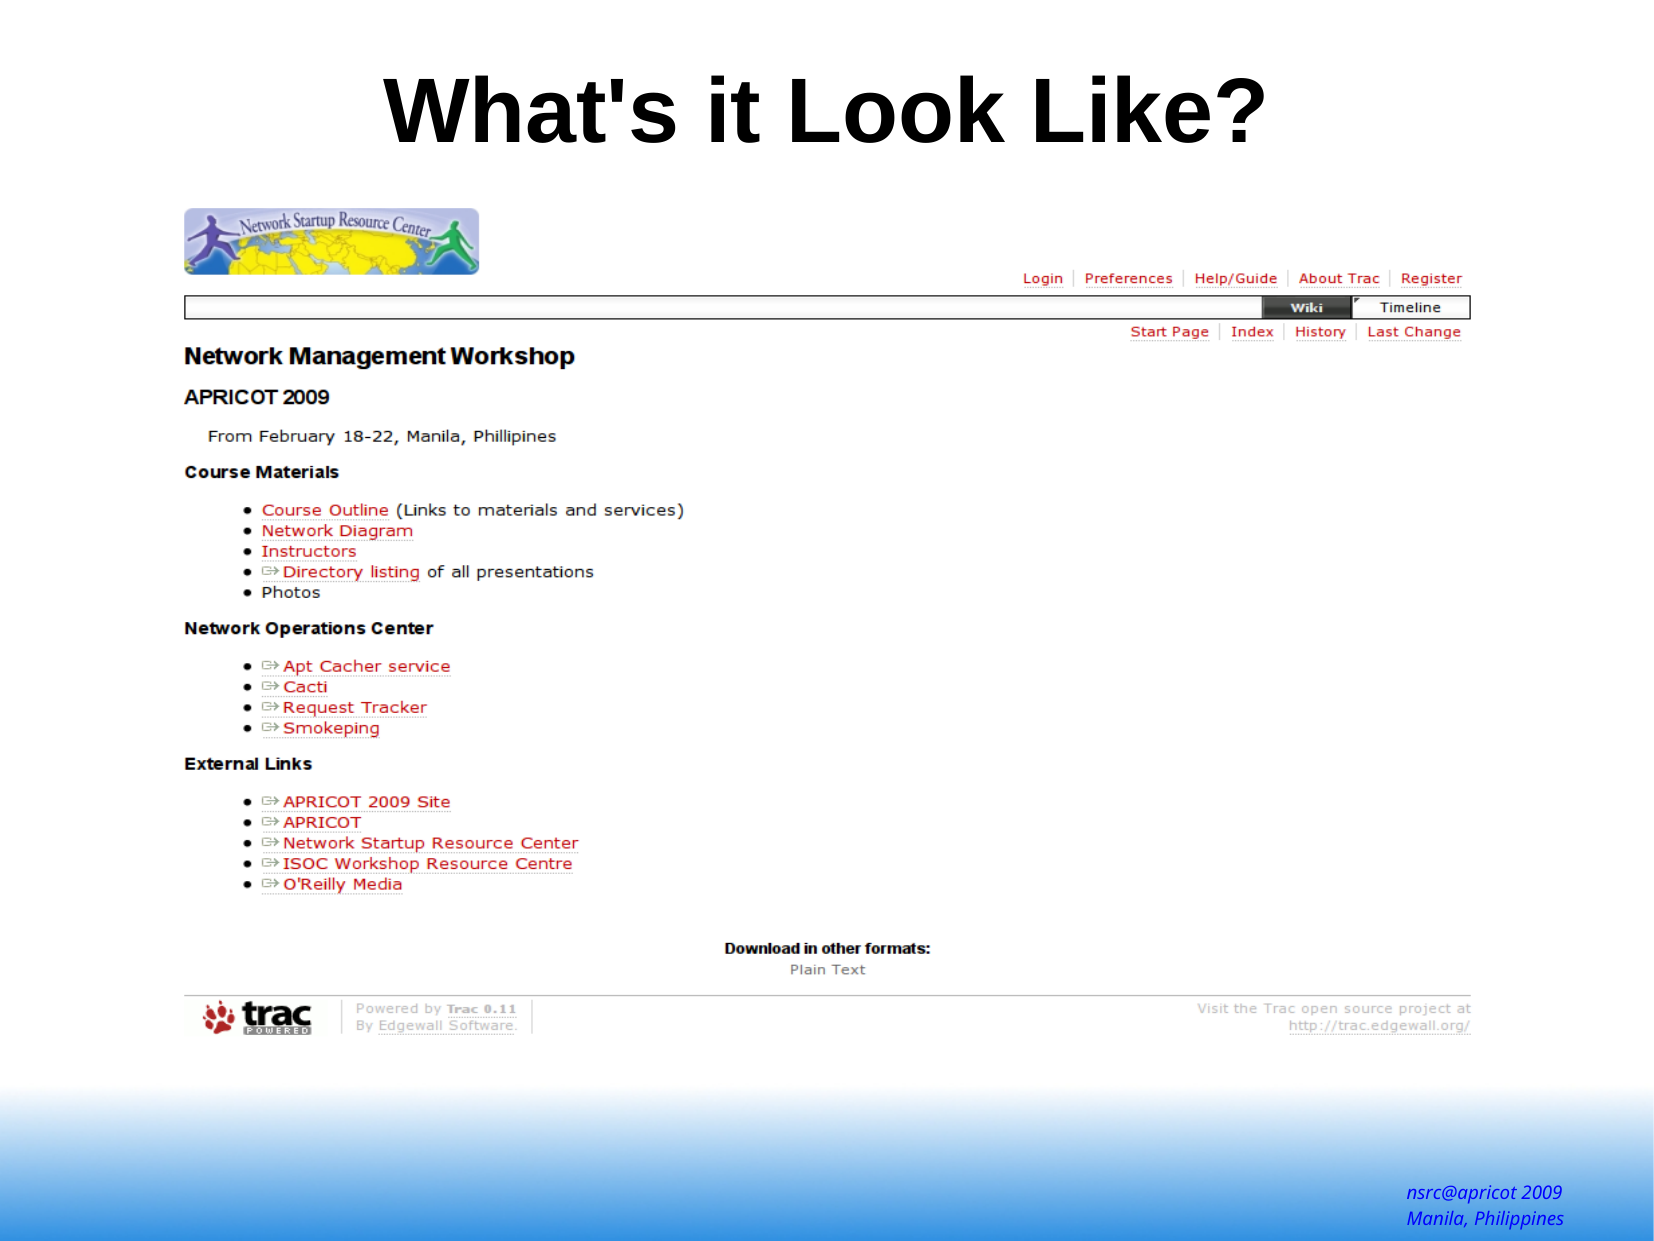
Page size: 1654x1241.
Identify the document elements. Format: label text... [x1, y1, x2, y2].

picture [183, 207, 1475, 1058]
title What's it Look Like? [121, 31, 1533, 191]
picture [0, 1083, 1654, 1241]
